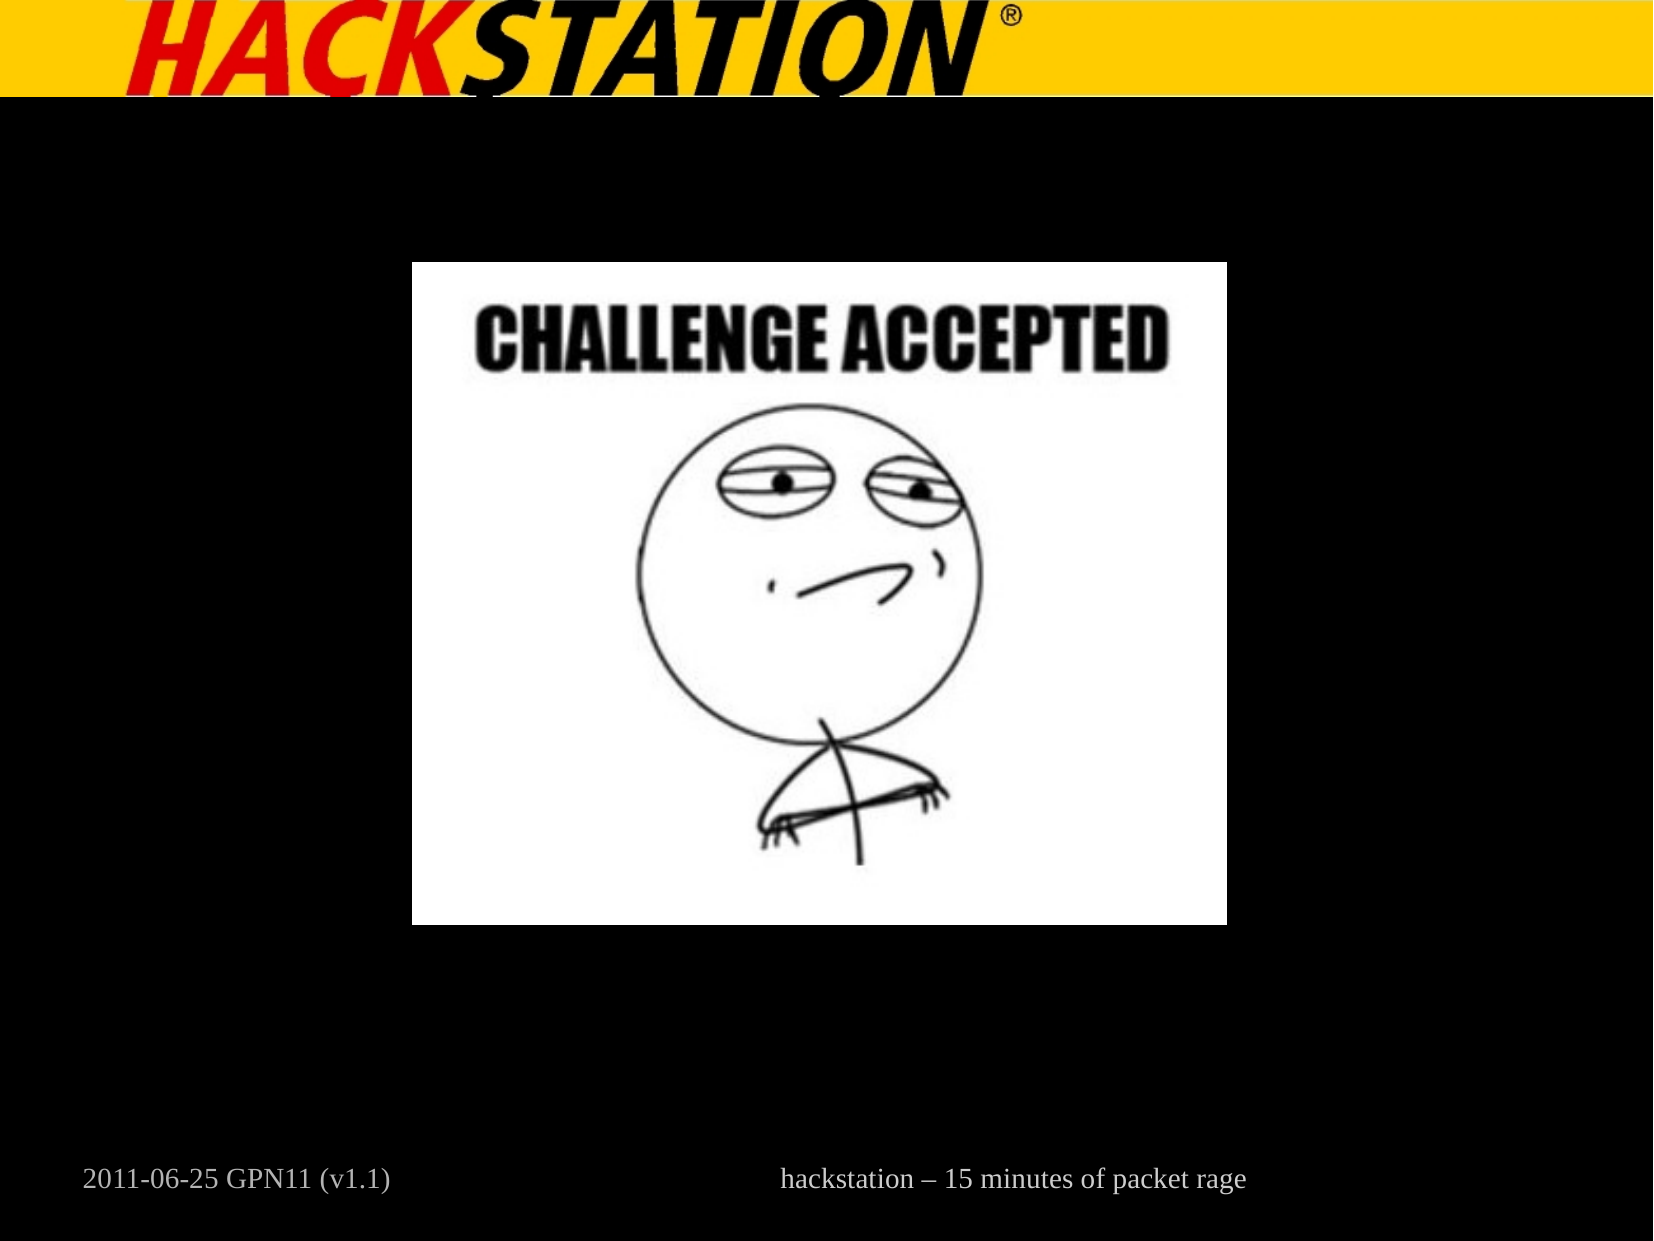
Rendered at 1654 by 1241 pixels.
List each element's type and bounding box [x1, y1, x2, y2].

picture [0, 0, 1653, 97]
picture [412, 262, 1227, 925]
